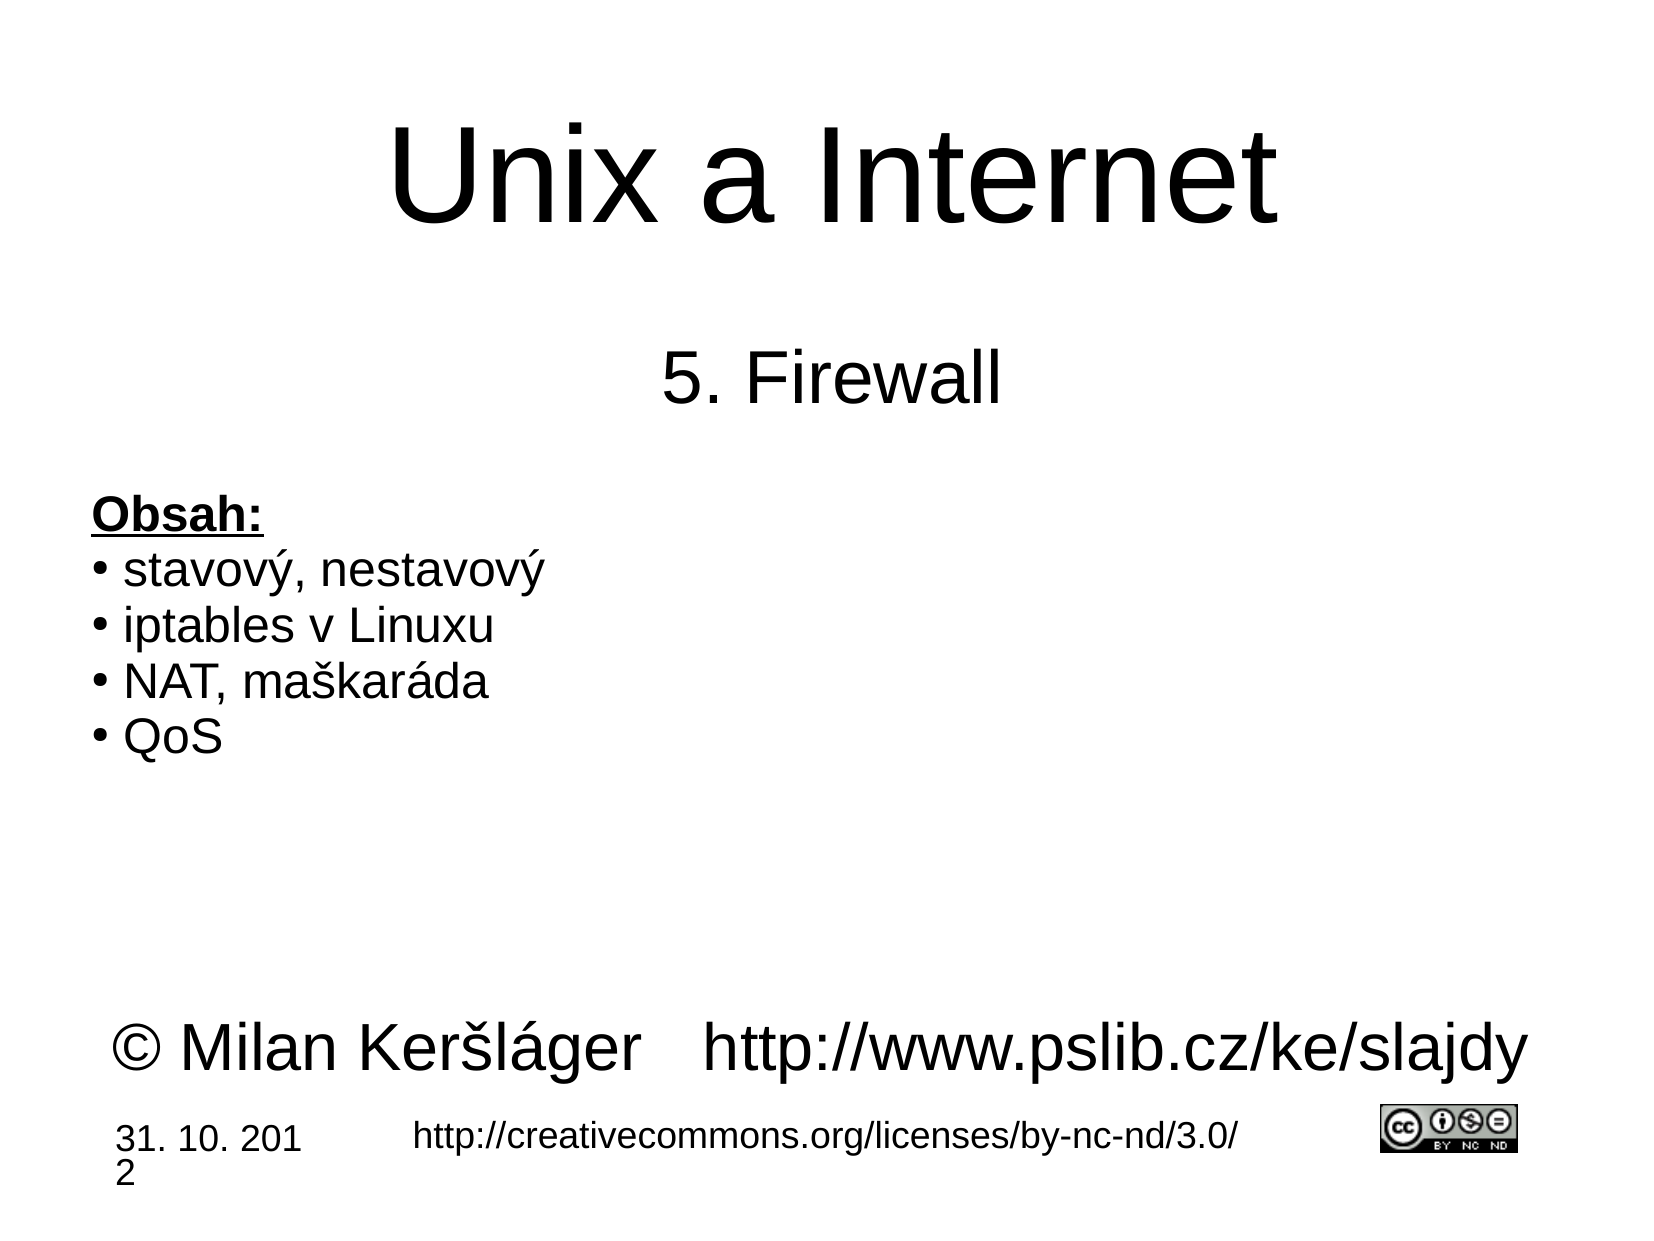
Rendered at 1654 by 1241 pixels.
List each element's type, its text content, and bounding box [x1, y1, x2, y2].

title Unix a Internet 5. Firewall [88, 56, 1577, 461]
text_box http://creativecommons.org/licenses/by-nc-nd/3.0/ [339, 1107, 1313, 1165]
text_box Obsah: stavový, nestavový iptables v Linuxu NAT, maškaráda QoS [76, 478, 1583, 772]
text_box 31.10.2012 [100, 1110, 337, 1168]
picture [1380, 1104, 1518, 1153]
list © Milan Keršláger http://www.pslib.cz/ke/slajdy [76, 1009, 1565, 1087]
